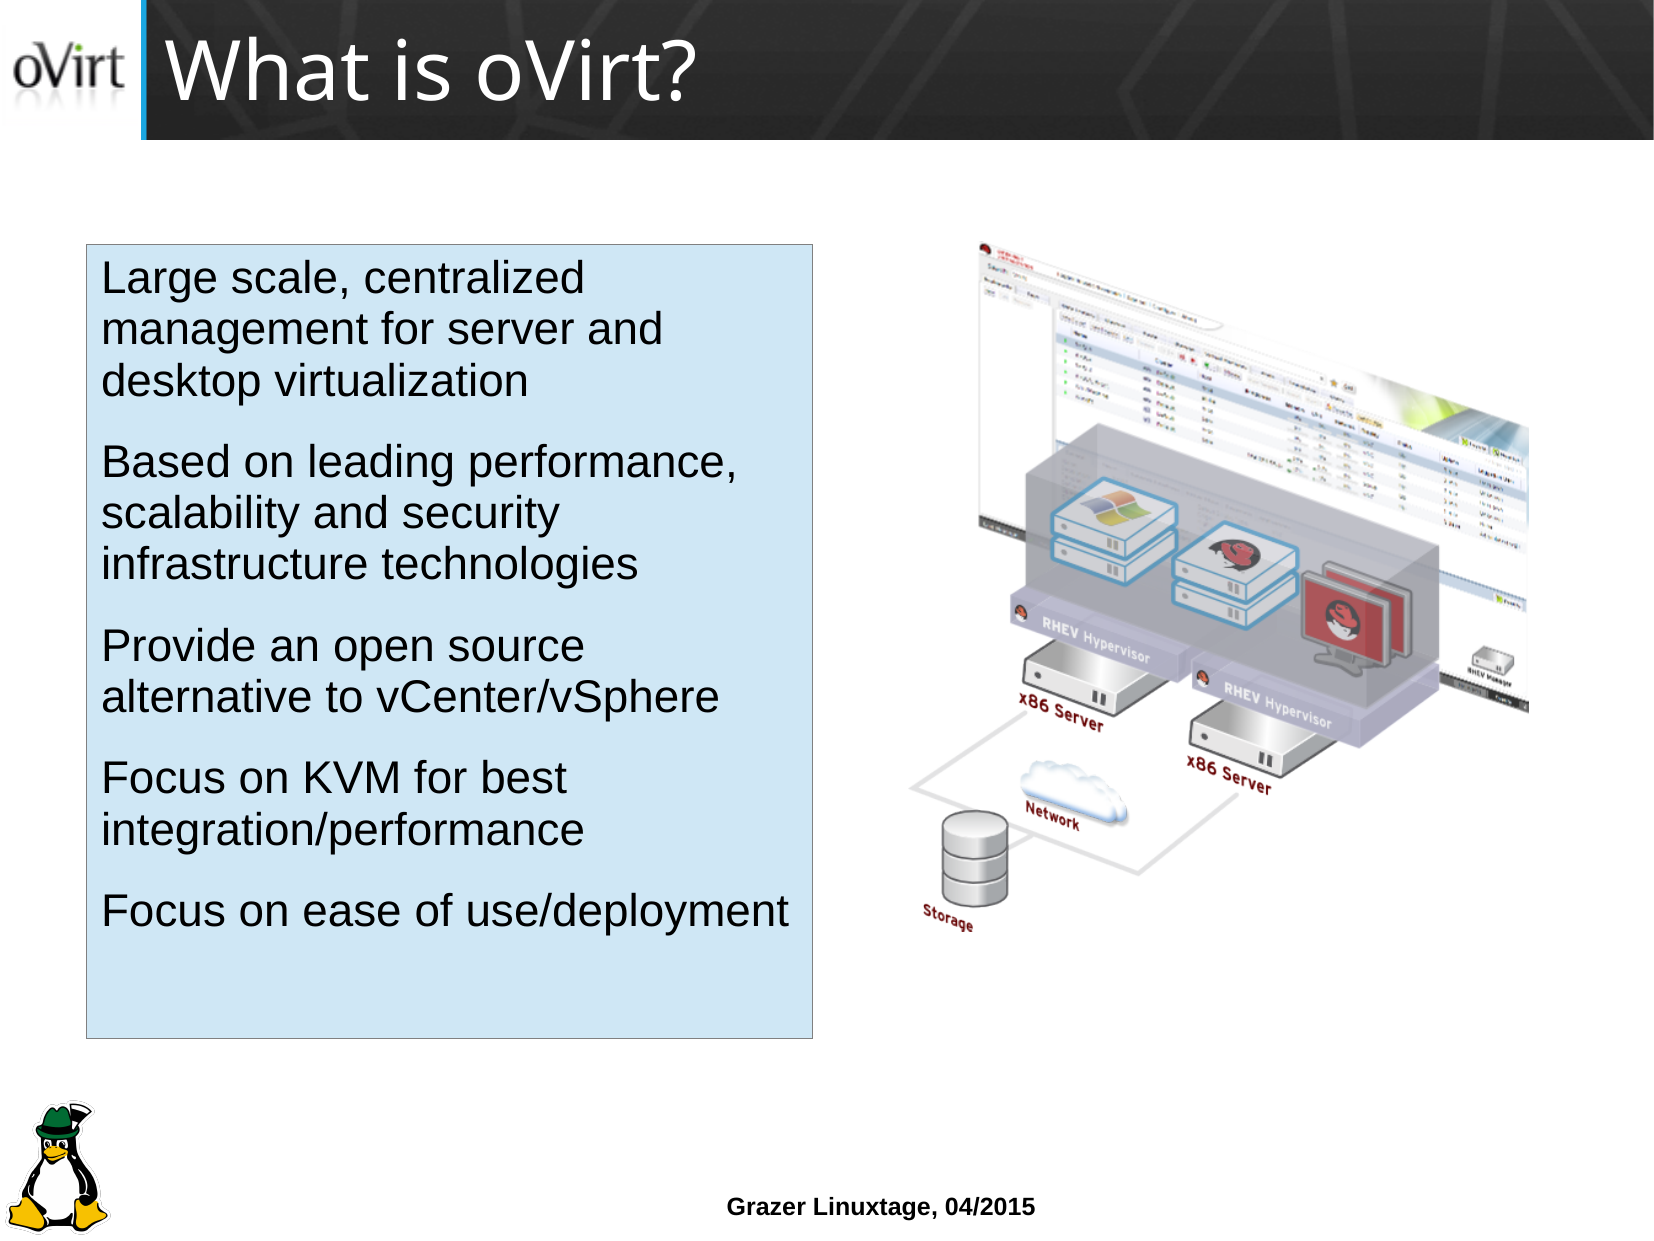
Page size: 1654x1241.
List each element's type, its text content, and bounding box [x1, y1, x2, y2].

picture [908, 241, 1529, 932]
picture [0, 0, 1654, 140]
picture [5, 1100, 111, 1235]
text_box Large scale, centralized management for server and desktop virtualization Based on leading performance, scalability and security infrastructure technologies Provide an open source alternative to vCenter/vSphere Focus on KVM for best integration/performance Focus on ease of use/deployment [86, 244, 813, 1039]
title What is oVirt? [164, 18, 1653, 119]
